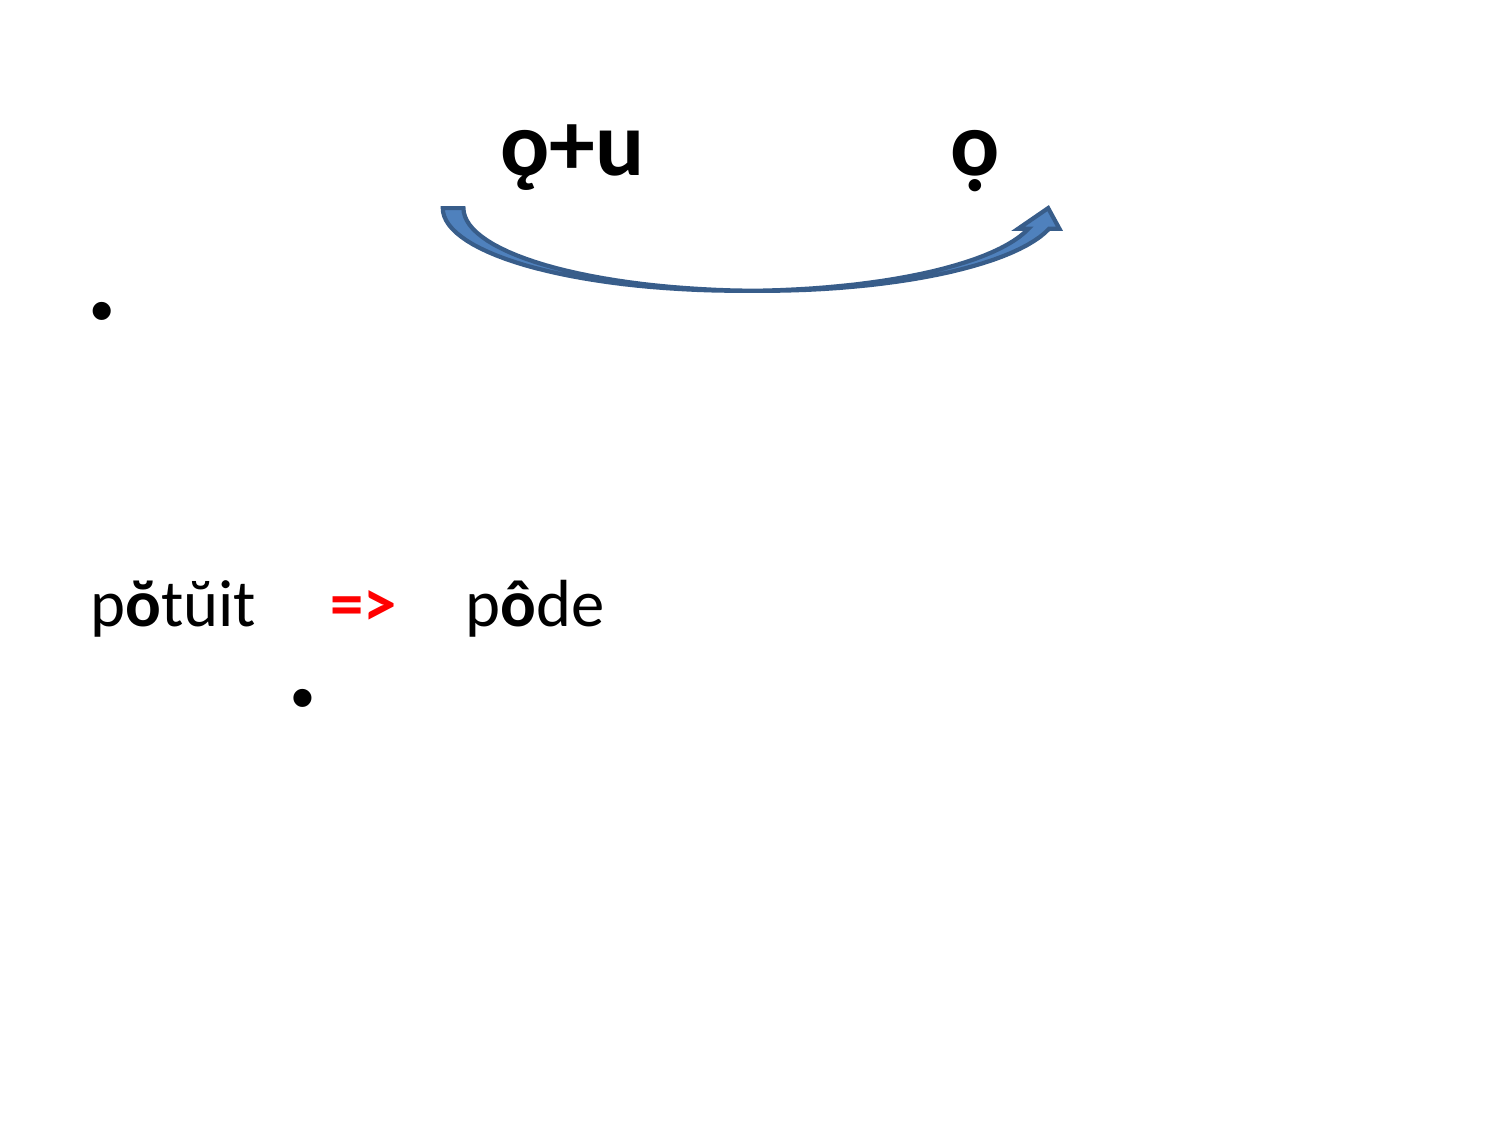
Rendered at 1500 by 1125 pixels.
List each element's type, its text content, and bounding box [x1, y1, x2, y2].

title ǫ+u ọ [75, 45, 1426, 233]
text_box [442, 208, 1060, 291]
list pŏtŭit => pôde [539, 262, 962, 290]
list pŏtŭit => pôde [75, 262, 1426, 1005]
